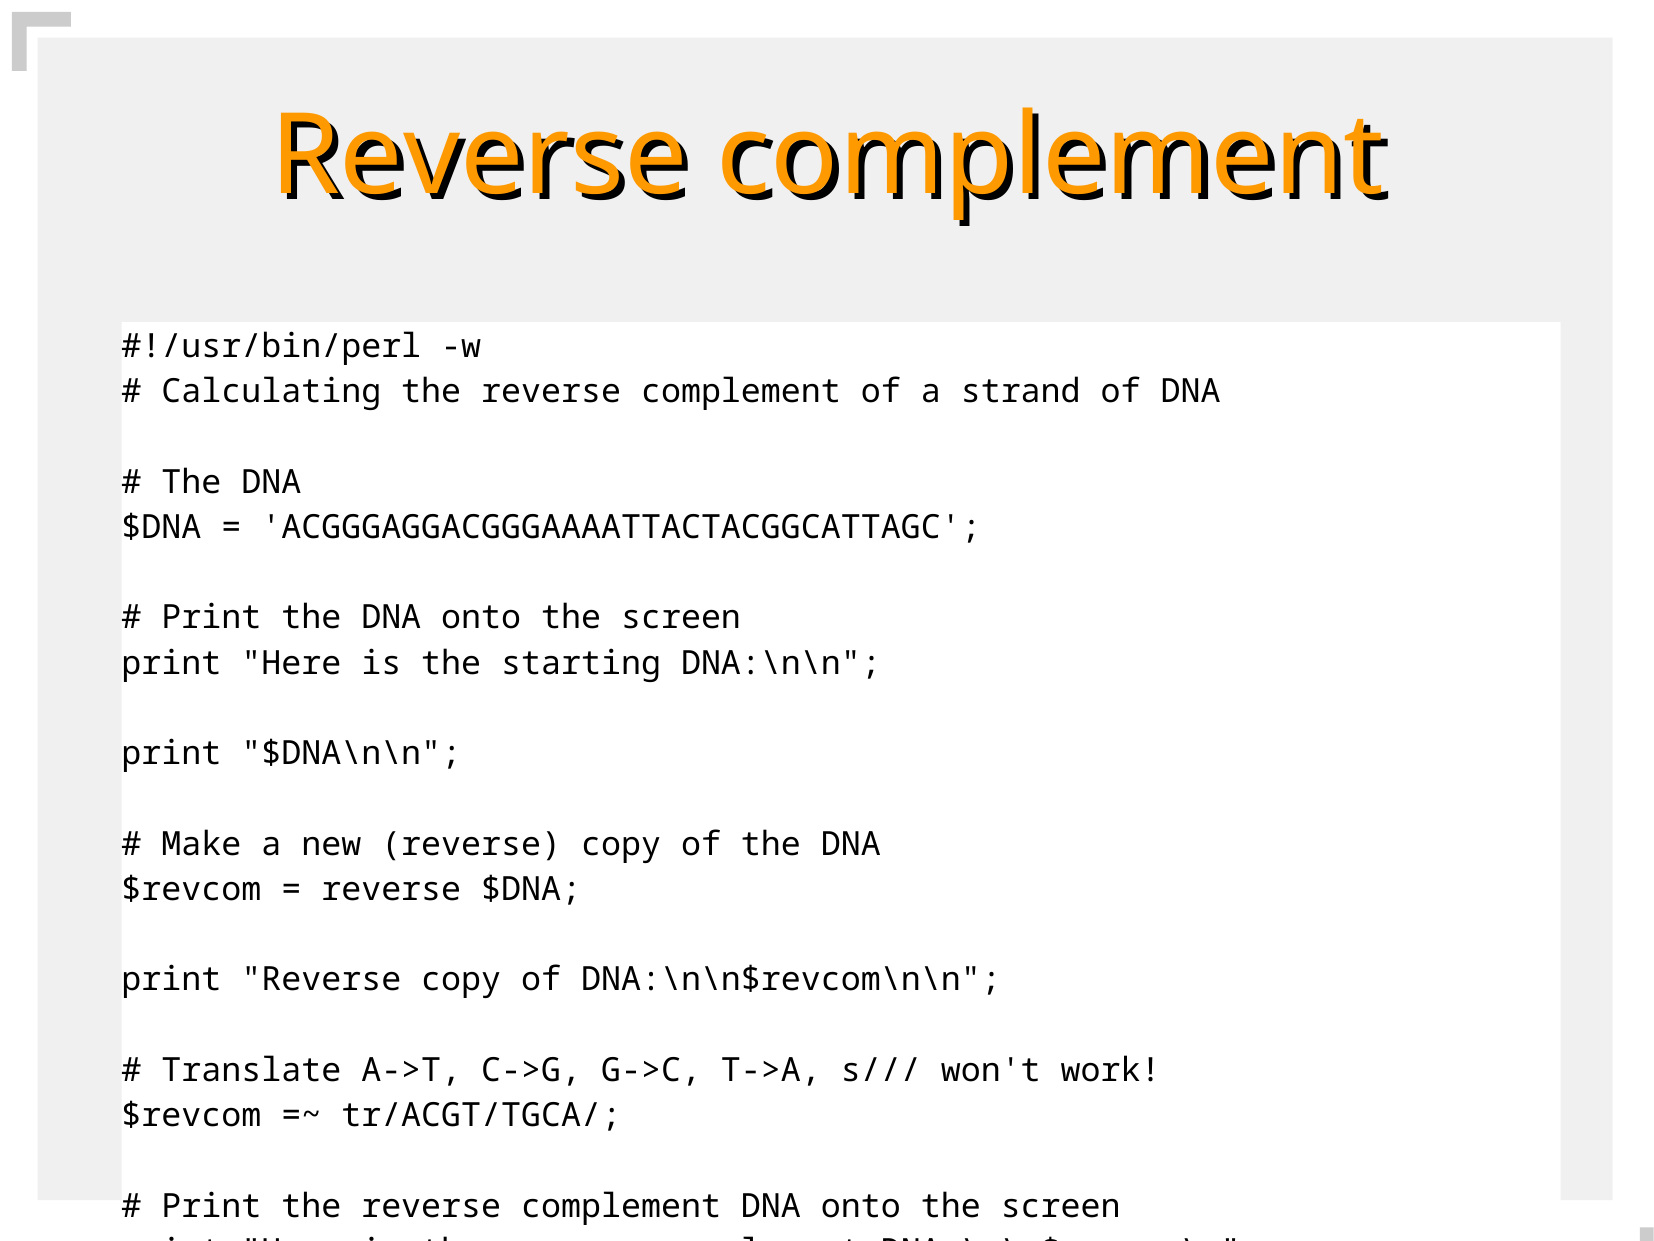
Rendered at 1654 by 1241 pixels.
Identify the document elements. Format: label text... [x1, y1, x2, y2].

list #!/usr/bin/perl -w # Calculating the reverse complement of a strand of DNA # The DNA $DNA = 'ACGGGAGGACGGGAAAATTACTACGGCATTAGC'; # Print the DNA onto the screen print "Here is the starting DNA:\n\n"; print "$DNA\n\n"; # Make a new (reverse) copy of the DNA $revcom = reverse $DNA; print "Reverse copy of DNA:\n\n$revcom\n\n"; # Translate A->T, C->G, G->C, T->A, s/// won't work! $revcom =~ tr/ACGT/TGCA/; # Print the reverse complement DNA onto the screen print "Here is the reverse complement DNA:\n\n$revcom\n"; exit; [121, 322, 1561, 1185]
title Reverse complement [121, 46, 1534, 254]
